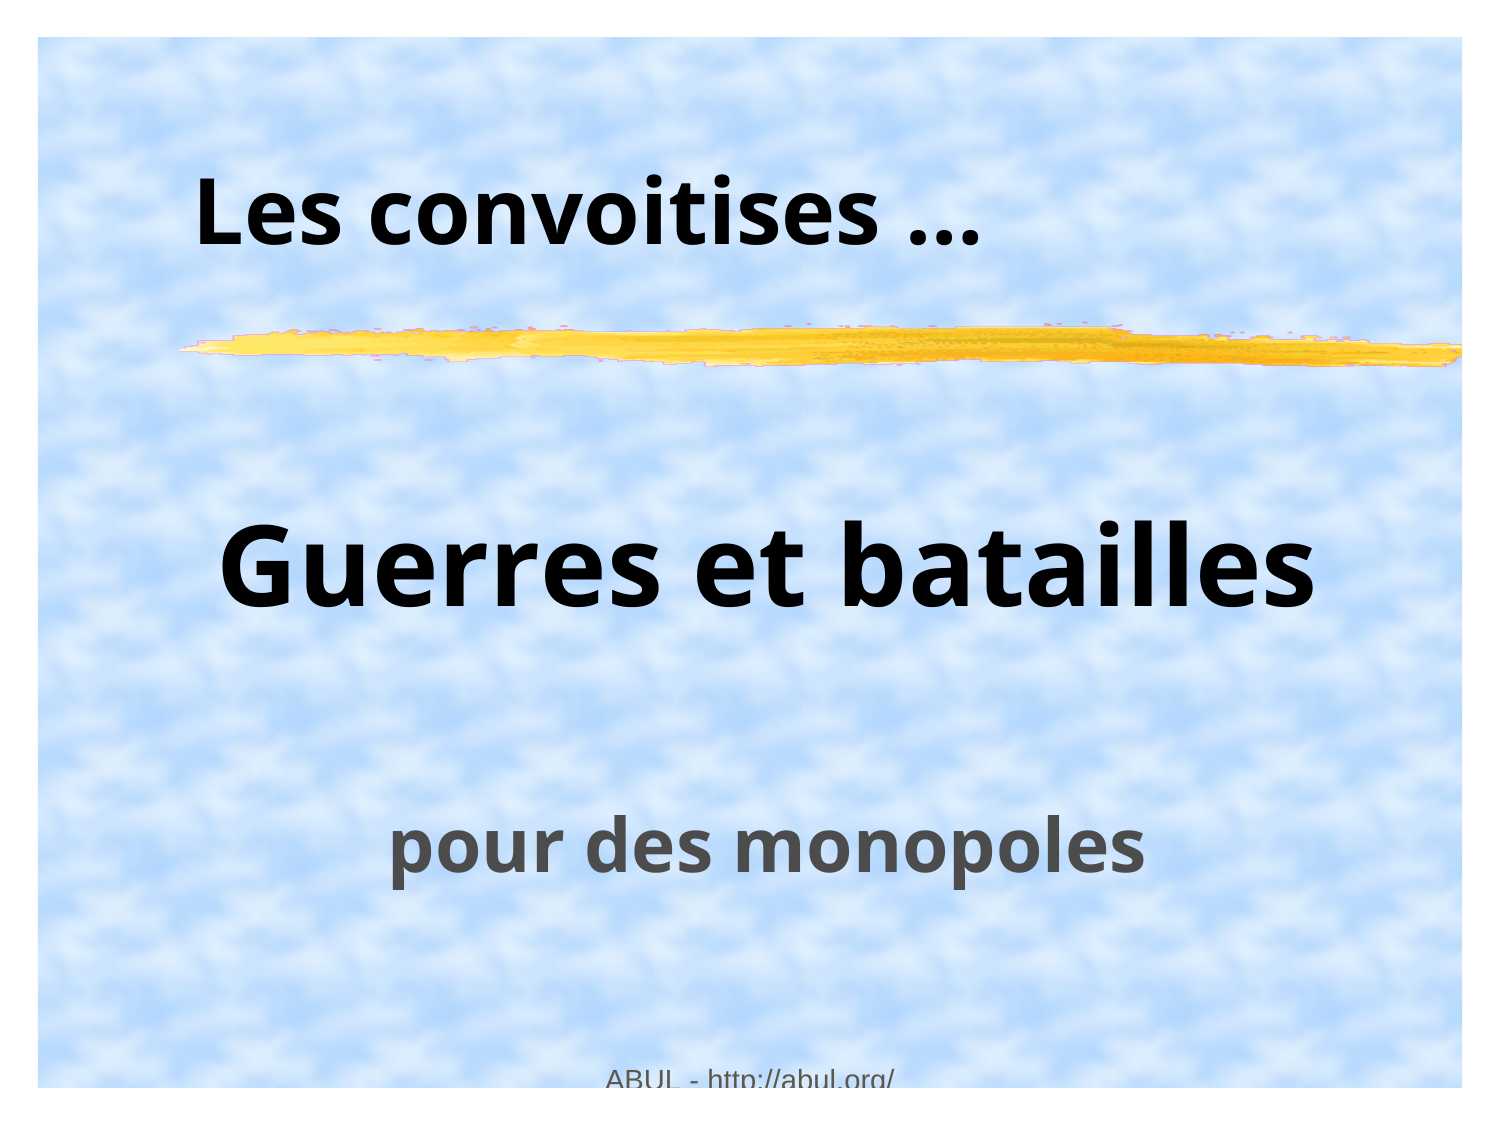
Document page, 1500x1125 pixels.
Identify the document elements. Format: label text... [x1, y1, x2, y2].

picture [609, 1084, 621, 1088]
title Les convoitises … [177, 121, 1389, 297]
picture [611, 1073, 618, 1082]
subtitle Guerres et batailles pour des monopoles [37, 504, 1463, 877]
picture [802, 1076, 809, 1088]
picture [784, 1082, 791, 1088]
picture [848, 1076, 856, 1088]
picture [712, 1076, 719, 1088]
picture [745, 1076, 752, 1088]
picture [728, 1076, 733, 1088]
picture [874, 1076, 882, 1088]
picture [37, 37, 1463, 504]
picture [629, 1081, 639, 1088]
picture [629, 1072, 638, 1078]
picture [37, 877, 1463, 1088]
